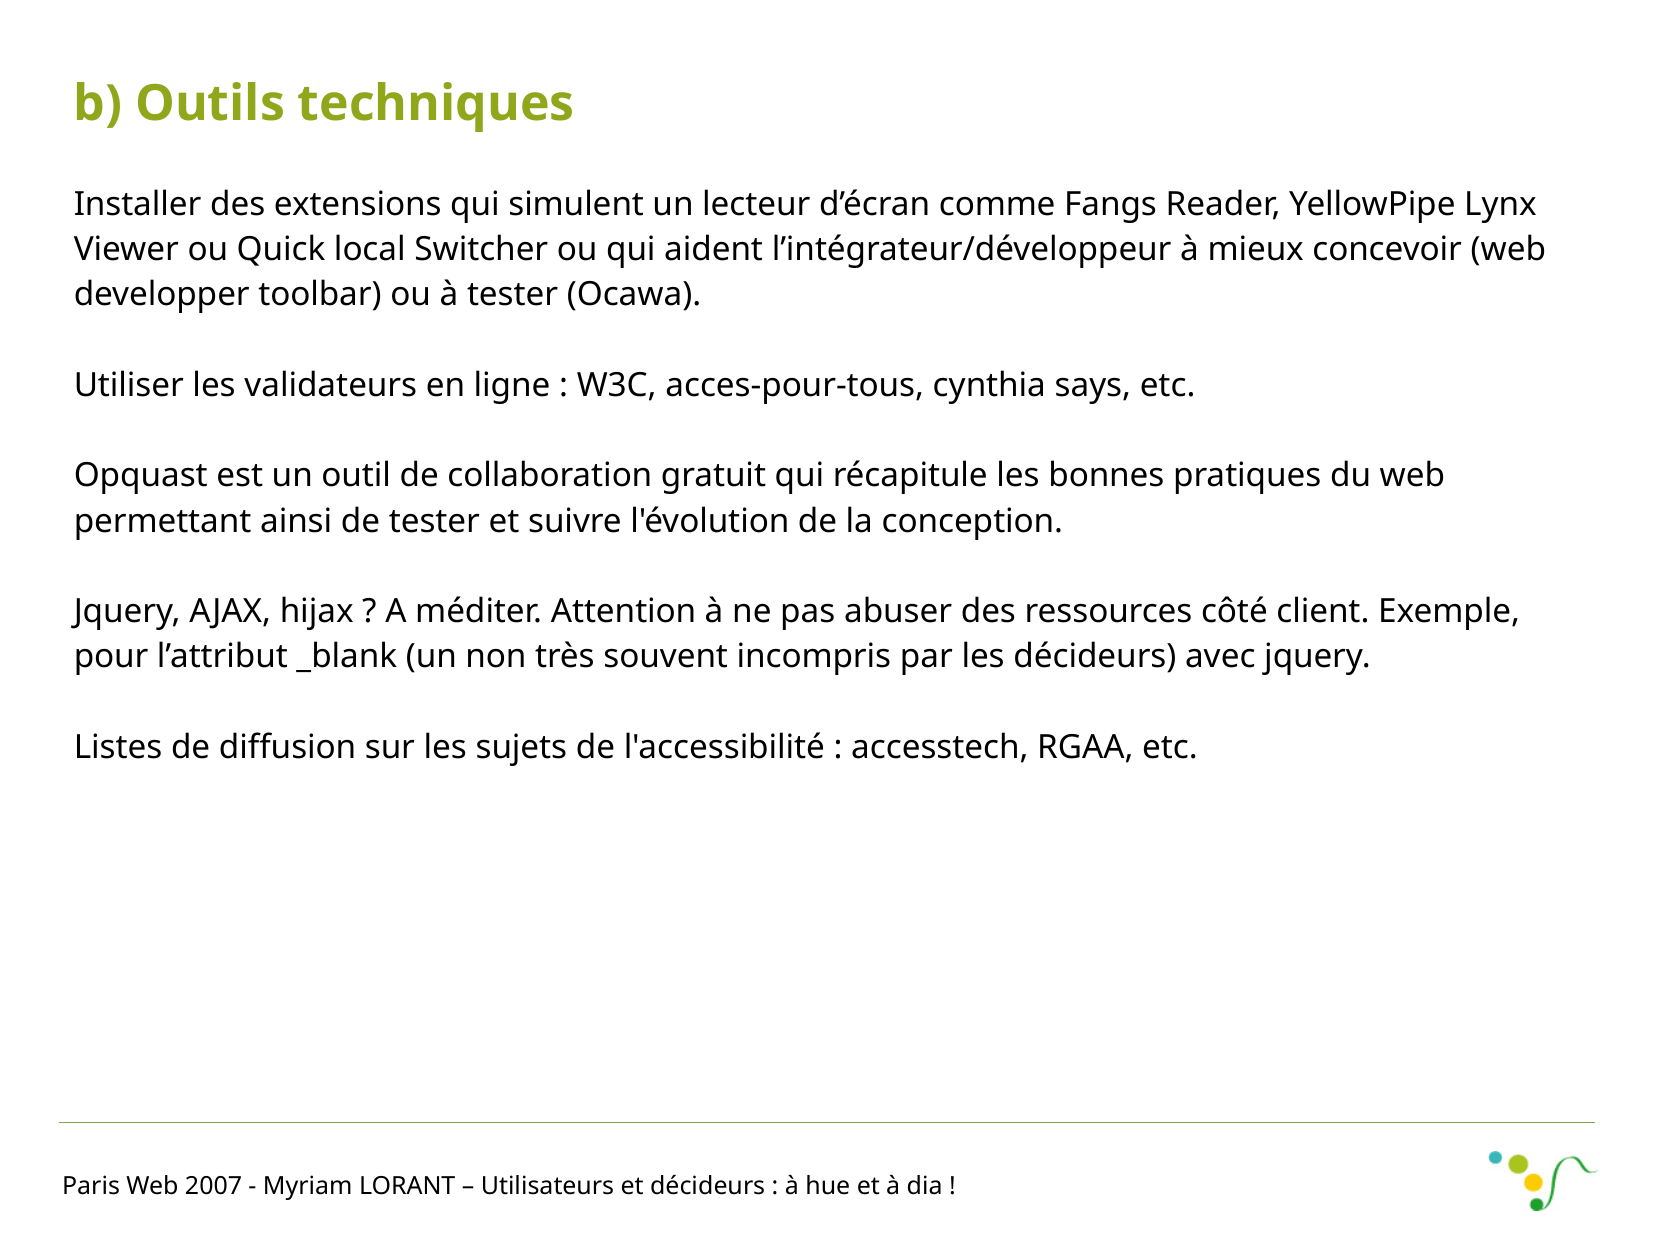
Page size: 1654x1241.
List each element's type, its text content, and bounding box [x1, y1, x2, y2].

text_box Paris Web 2007 - Myriam LORANT – Utilisateurs et décideurs : à hue et à dia ! [47, 1160, 1488, 1205]
picture [1488, 1151, 1598, 1211]
text_box b) Outils techniques Installer des extensions qui simulent un lecteur d’écran comme Fangs Reader, YellowPipe Lynx Viewer ou Quick local Switcher ou qui aident l’intégrateur/développeur à mieux concevoir (web developper toolbar) ou à tester (Ocawa). Utiliser les validateurs en ligne : W3C, acces-pour-tous, cynthia says, etc. Opquast est un outil de collaboration gratuit qui récapitule les bonnes pratiques du web permettant ainsi de tester et suivre l'évolution de la conception. Jquery, AJAX, hijax ? A méditer. Attention à ne pas abuser des ressources côté client. Exemple, pour l’attribut _blank (un non très souvent incompris par les décideurs) avec jquery. Listes de diffusion sur les sujets de l'accessibilité : accesstech, RGAA, etc. [59, 59, 1595, 733]
